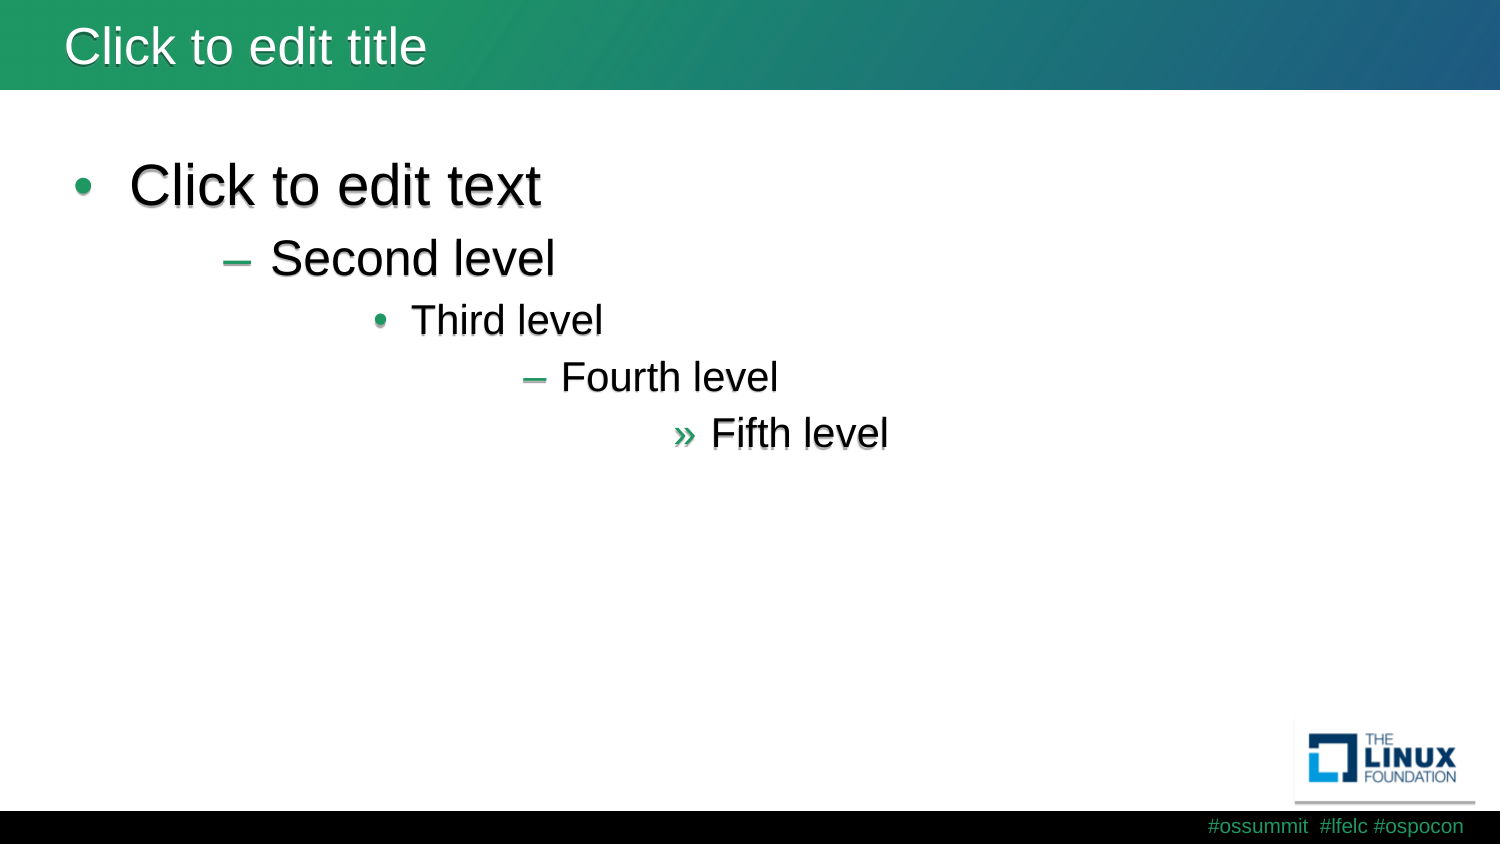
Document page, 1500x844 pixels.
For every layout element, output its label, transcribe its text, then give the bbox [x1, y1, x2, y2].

list Click to edit text Second level Third level Fourth level Fifth level [58, 145, 1269, 754]
title Click to edit title [48, 6, 1426, 88]
